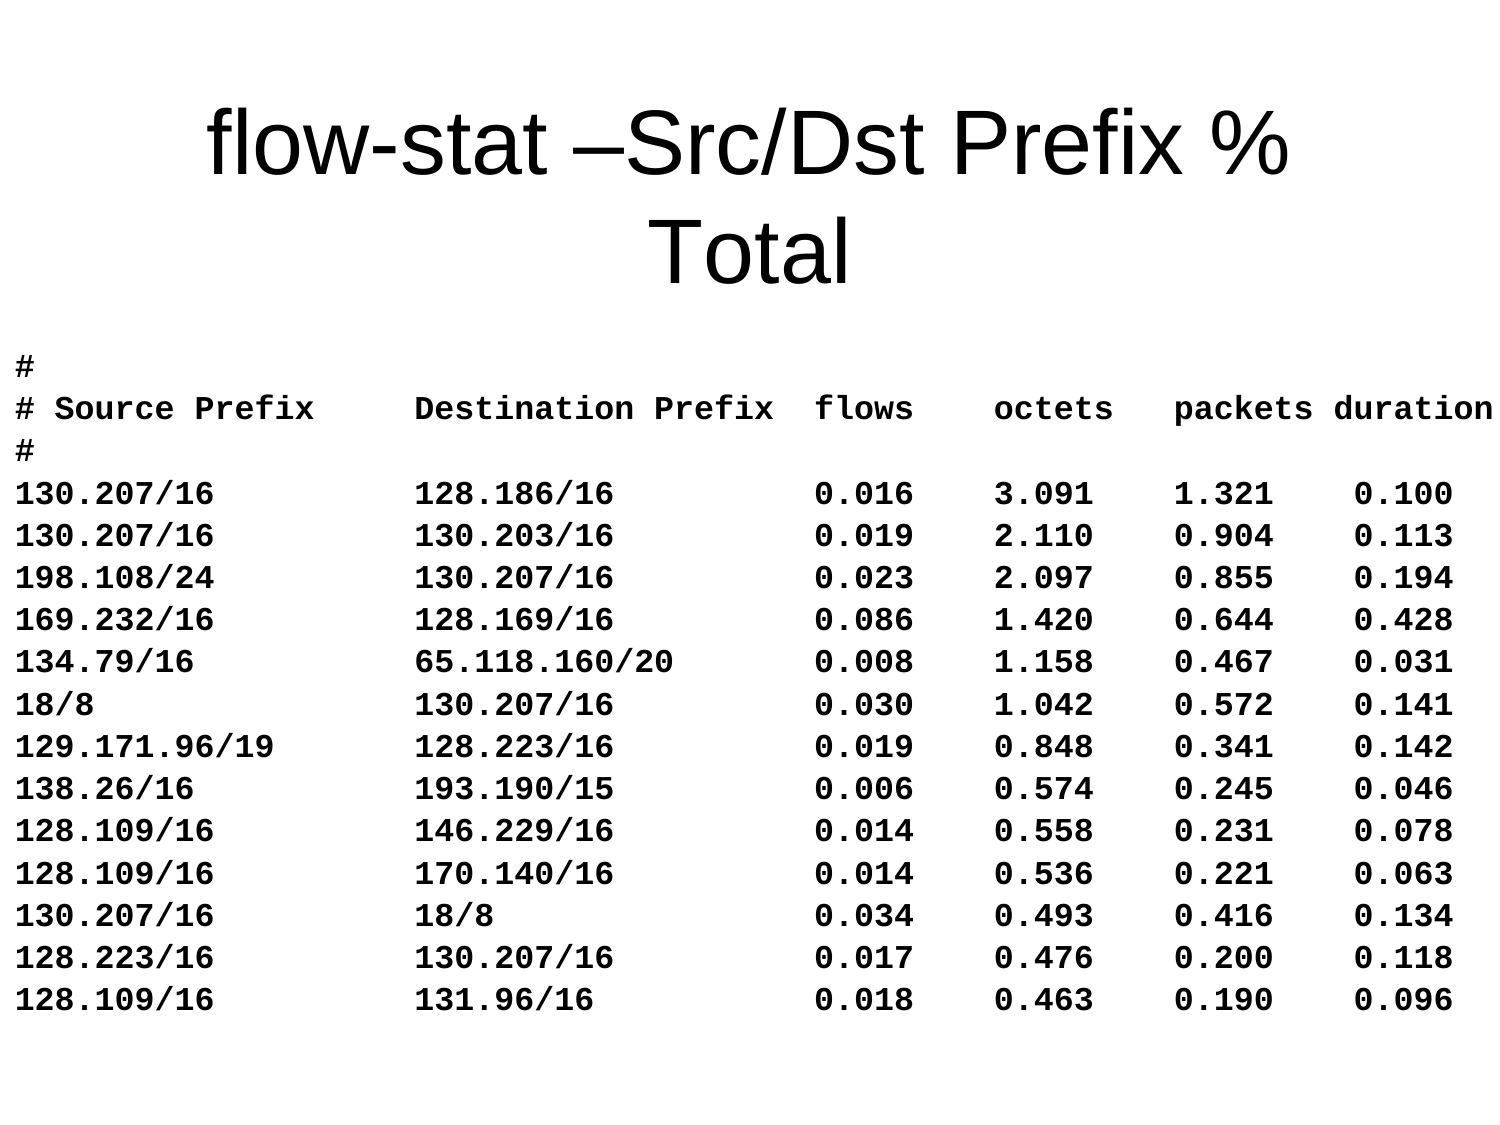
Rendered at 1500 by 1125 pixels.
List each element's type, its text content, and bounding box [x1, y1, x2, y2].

text_box # # Source Prefix Destination Prefix flows octets packets duration # 130.207/16 128.186/16 0.016 3.091 1.321 0.100 130.207/16 130.203/16 0.019 2.110 0.904 0.113 198.108/24 130.207/16 0.023 2.097 0.855 0.194 169.232/16 128.169/16 0.086 1.420 0.644 0.428 134.79/16 65.118.160/20 0.008 1.158 0.467 0.031 18/8 130.207/16 0.030 1.042 0.572 0.141 129.171.96/19 128.223/16 0.019 0.848 0.341 0.142 138.26/16 193.190/15 0.006 0.574 0.245 0.046 128.109/16 146.229/16 0.014 0.558 0.231 0.078 128.109/16 170.140/16 0.014 0.536 0.221 0.063 130.207/16 18/8 0.034 0.493 0.416 0.134 128.223/16 130.207/16 0.017 0.476 0.200 0.118 128.109/16 131.96/16 0.018 0.463 0.190 0.096 [0, 337, 1500, 995]
title flow-stat –Src/Dst Prefix % Total [112, 79, 1388, 308]
